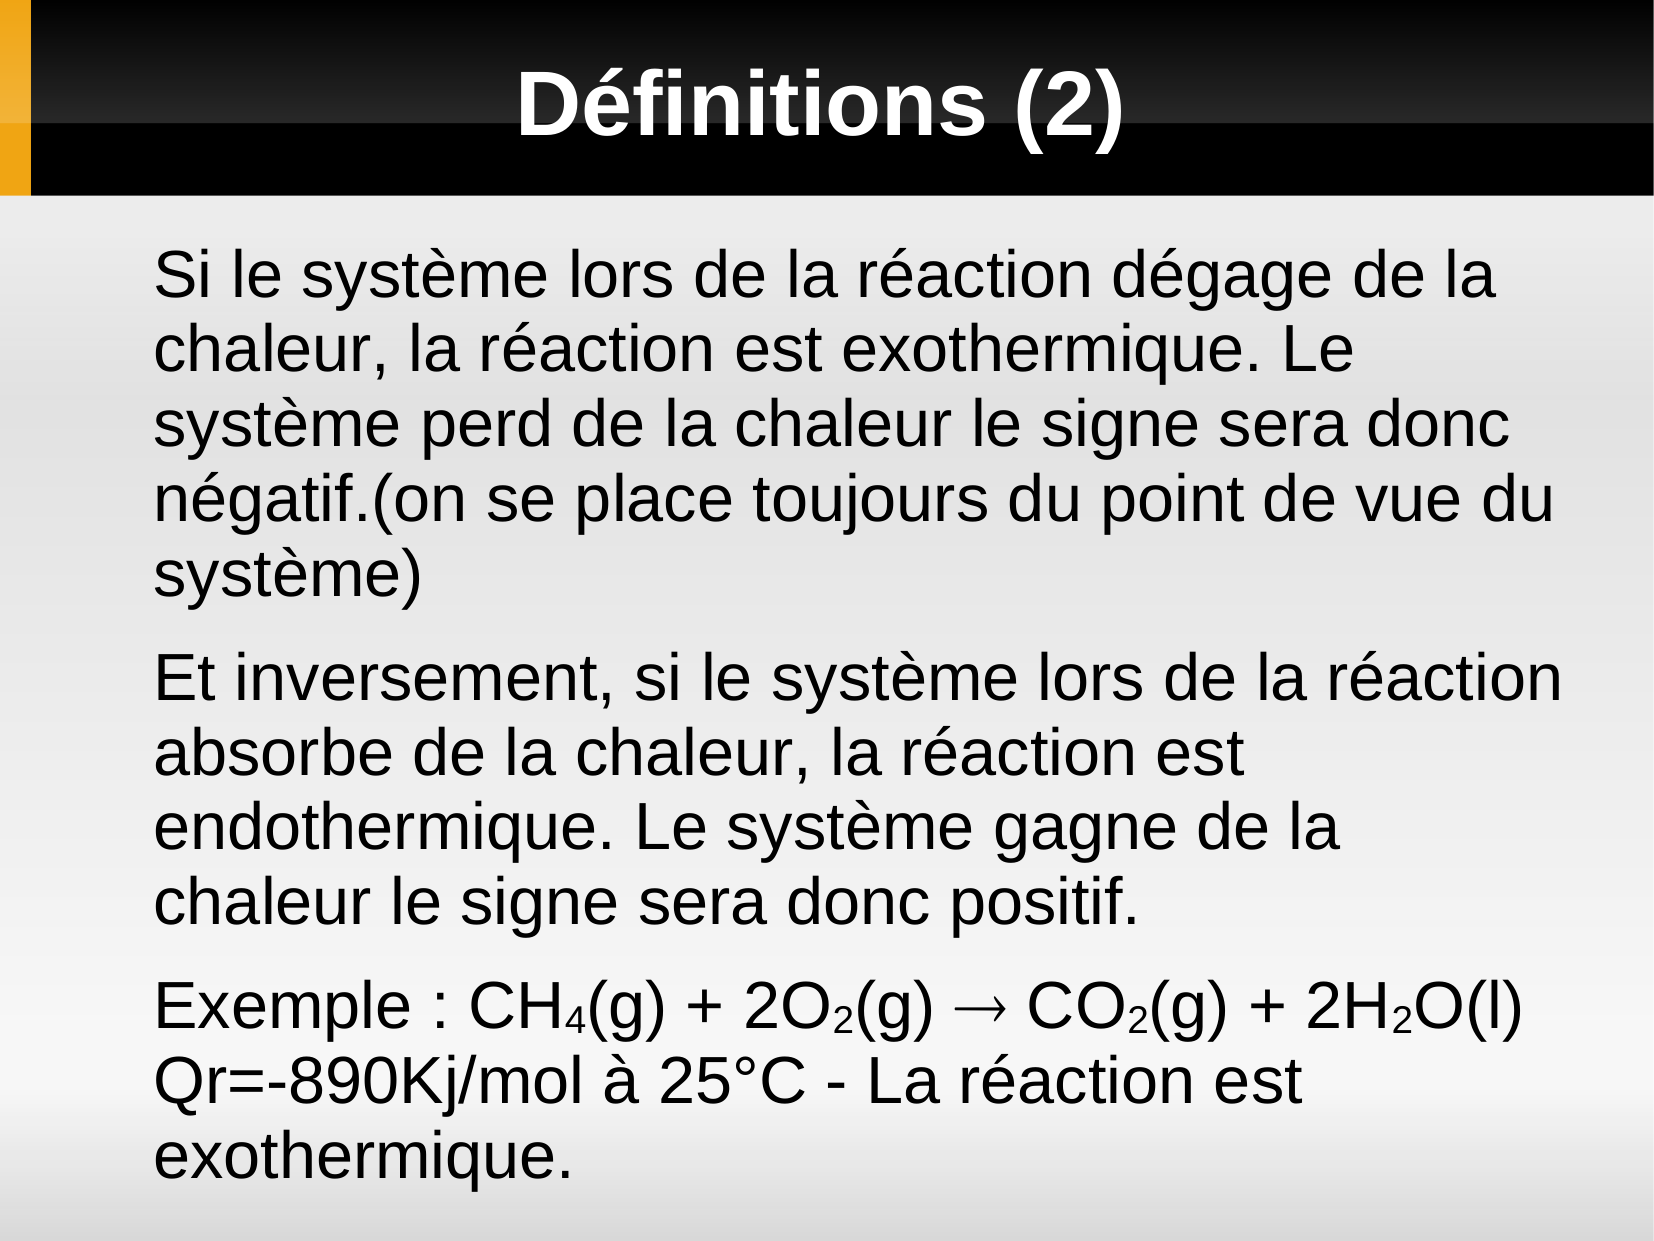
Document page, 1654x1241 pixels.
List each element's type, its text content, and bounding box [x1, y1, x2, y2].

list Si le système lors de la réaction dégage de la chaleur, la réaction est exothermique. Le système perd de la chaleur le signe sera donc négatif.(on se place toujours du point de vue du système) Et inversement, si le système lors de la réaction absorbe de la chaleur, la réaction est endothermique. Le système gagne de la chaleur le signe sera donc positif. Exemple : CH4(g) + 2O2(g) ® CO2(g) + 2H2O(l) Qr=-890Kj/mol à 25°C - La réaction est exothermique. [82, 236, 1571, 1222]
title Définitions (2) [76, 0, 1565, 208]
picture [0, 0, 1654, 1241]
